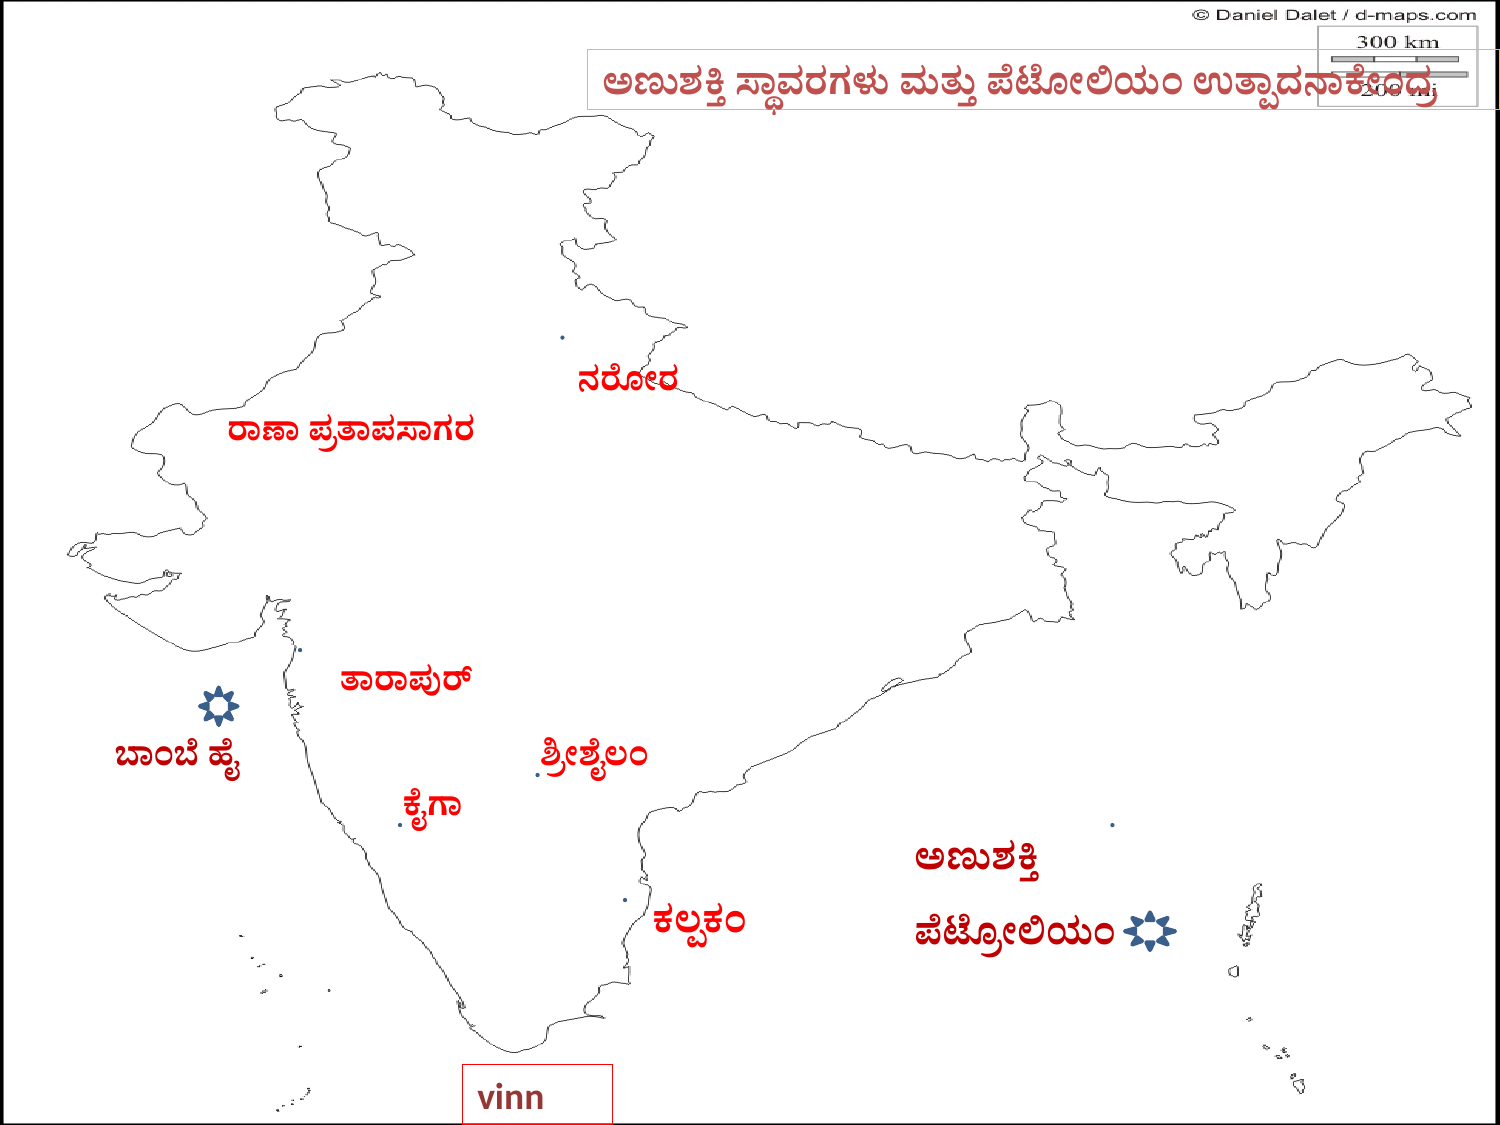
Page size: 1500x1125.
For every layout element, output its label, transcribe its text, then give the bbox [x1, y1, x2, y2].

text_box ಪೆಟ್ರೋಲಿಯಂ [900, 899, 1163, 960]
text_box [224, 712, 232, 720]
text_box ರಾಣಾ ಪ್ರತಾಪಸಾಗರ [212, 399, 588, 455]
text_box [1146, 912, 1154, 921]
text_box [1158, 937, 1168, 945]
text_box ಕಲ್ಪಕಂ [637, 887, 775, 948]
text_box [1164, 928, 1176, 934]
picture [0, 0, 1500, 1125]
text_box [1125, 928, 1136, 934]
text_box ಬಾಂಬೆ ಹೈ [99, 724, 275, 780]
text_box ಅಣುಶಕ್ತಿ [899, 824, 1350, 885]
text_box ಅಣುಶಕ್ತಿ ಸ್ಥಾವರಗಳು ಮತ್ತು ಪೆಟೋಲಿಯಂ ಉತ್ಪಾದನಾಕೇಂದ್ರ [587, 49, 1500, 110]
text_box [216, 687, 222, 696]
text_box ಶ್ರೀಶೈಲಂ [524, 724, 738, 780]
text_box vinn [462, 1064, 613, 1125]
text_box [205, 712, 213, 720]
text_box [229, 703, 238, 709]
text_box ನರೋರ [562, 349, 725, 405]
text_box [1158, 917, 1168, 926]
text_box ತಾರಾಪುರ್ [324, 649, 600, 705]
text_box [1146, 942, 1154, 951]
text_box [1132, 917, 1142, 926]
text_box [216, 717, 222, 724]
text_box [205, 692, 213, 701]
text_box [1132, 937, 1142, 945]
text_box ಕೈಗಾ [387, 774, 538, 830]
text_box [224, 692, 232, 701]
text_box [200, 703, 208, 709]
